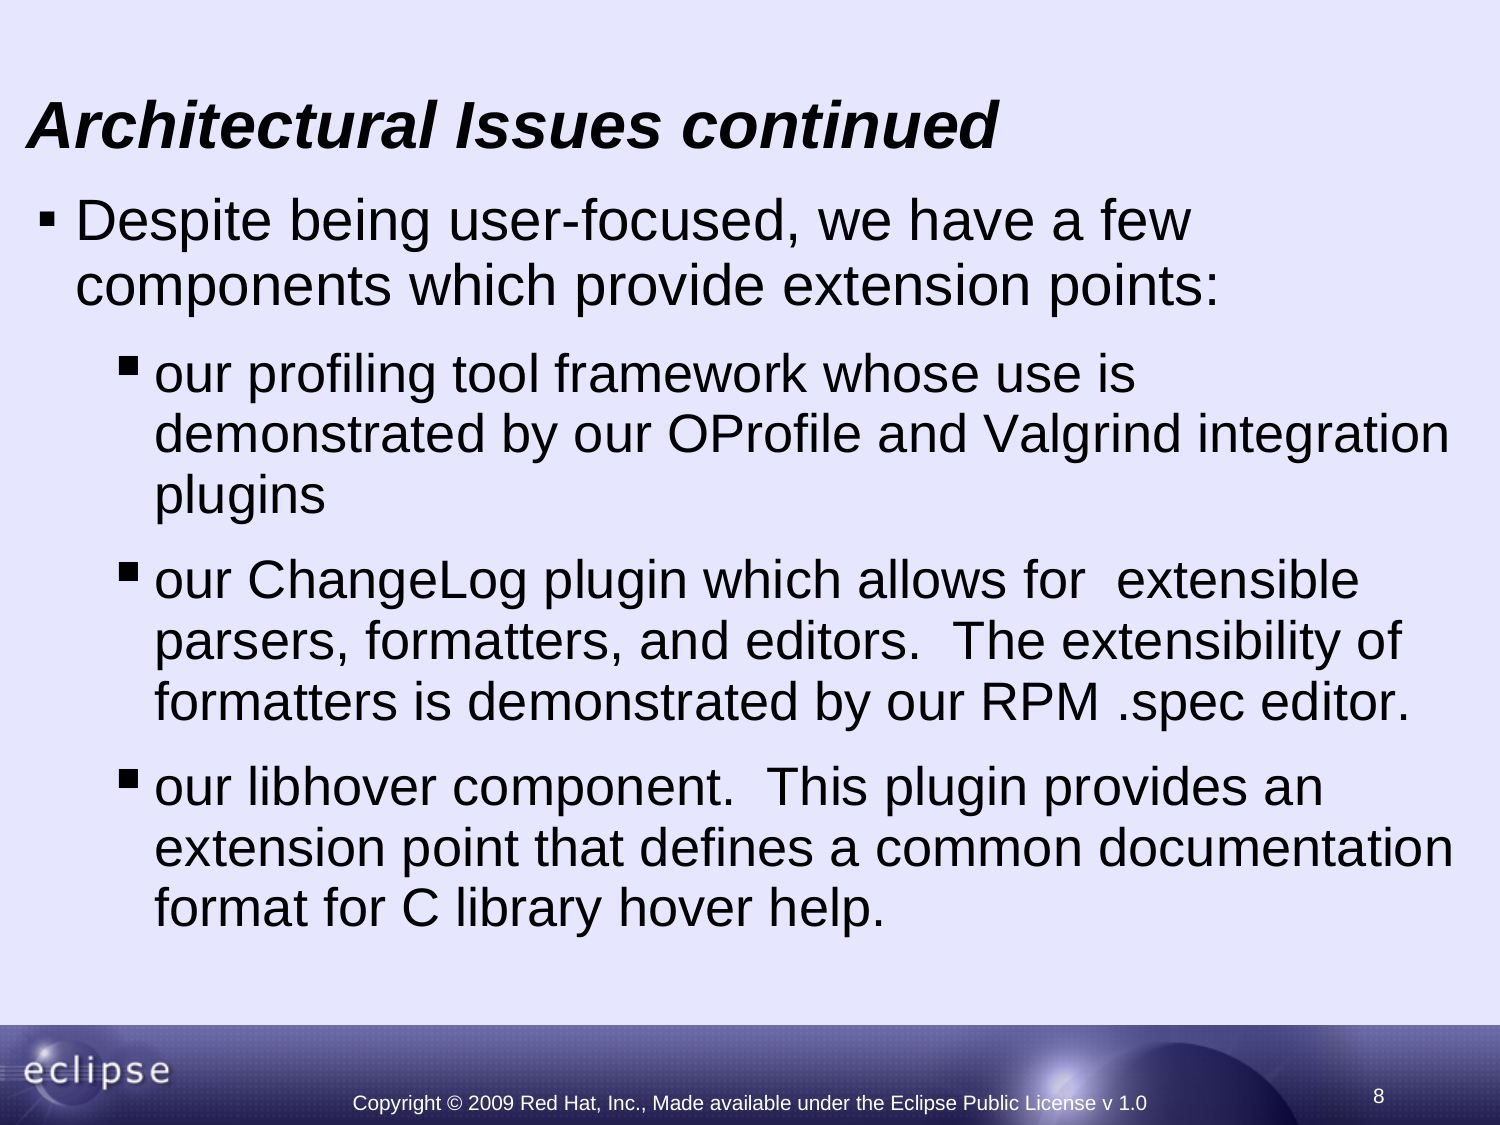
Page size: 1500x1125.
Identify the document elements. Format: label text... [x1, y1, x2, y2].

list Despite being user-focused, we have a few components which provide extension points: our profiling tool framework whose use is demonstrated by our OProfile and Valgrind integration plugins our ChangeLog plugin which allows for extensible parsers, formatters, and editors. The extensibility of formatters is demonstrated by our RPM .spec editor. our libhover component. This plugin provides an extension point that defines a common documentation format for C library hover help. [37, 187, 1463, 1023]
picture [0, 1025, 1500, 1125]
title Architectural Issues continued [26, 84, 1474, 172]
